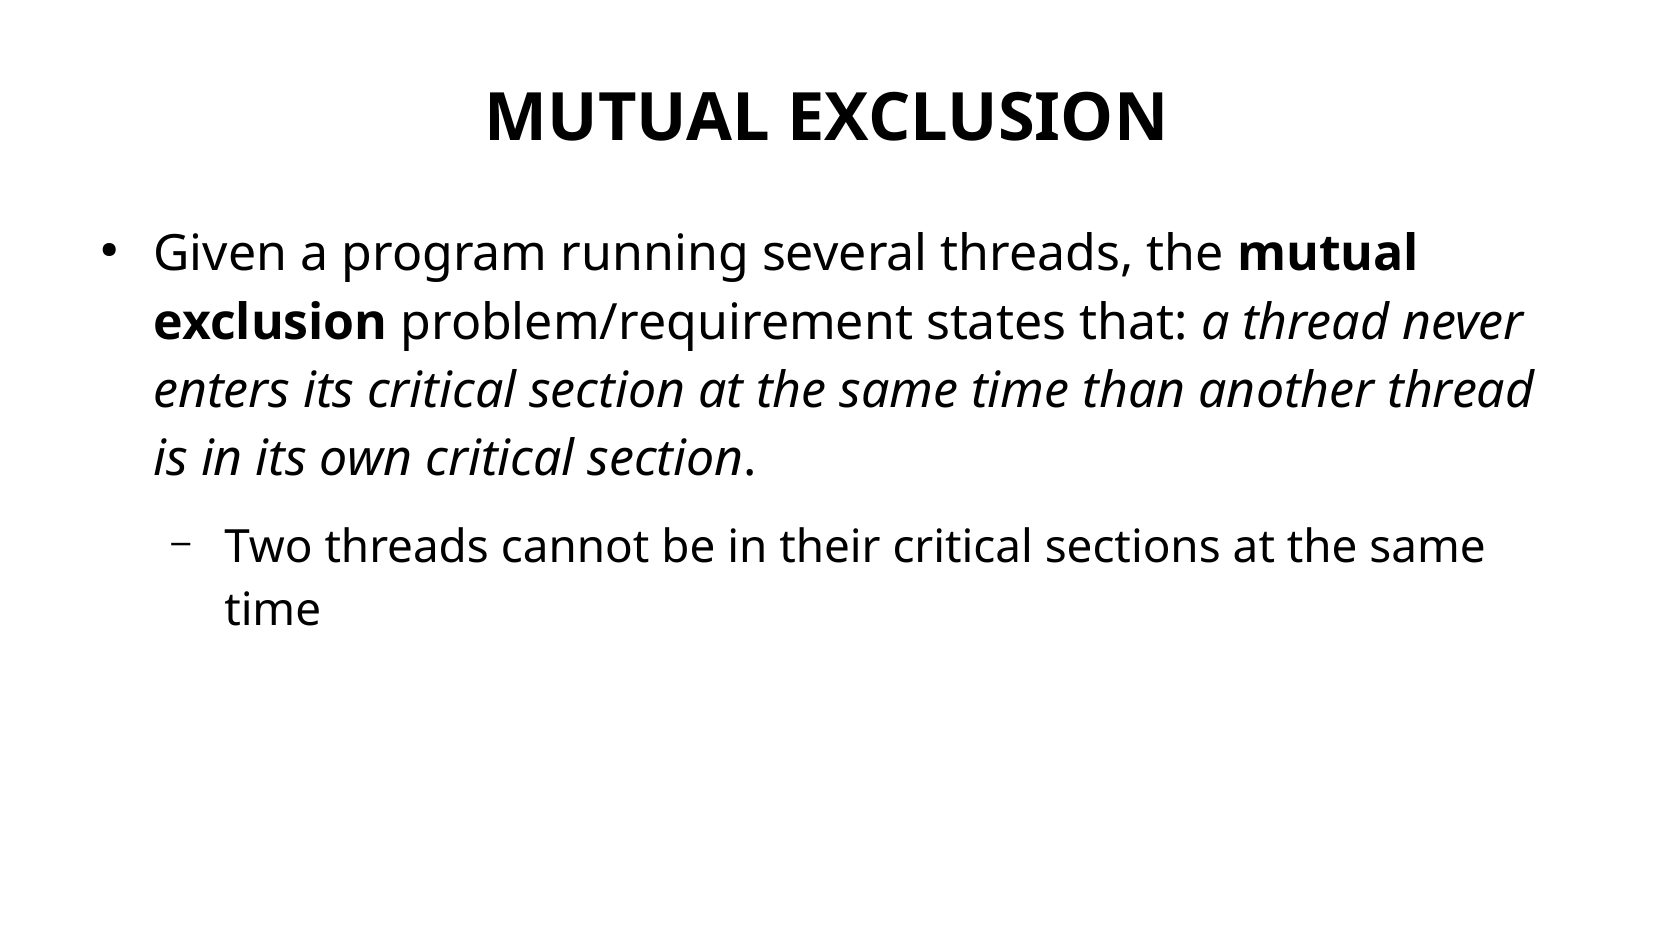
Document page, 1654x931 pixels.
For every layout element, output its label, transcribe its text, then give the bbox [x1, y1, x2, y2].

title MUTUAL EXCLUSION [82, 36, 1571, 193]
list Given a program running several threads, the mutual exclusion problem/requirement states that: a thread never enters its critical section at the same time than another thread is in its own critical section. Two threads cannot be in their critical sections at the same time [82, 217, 1571, 757]
